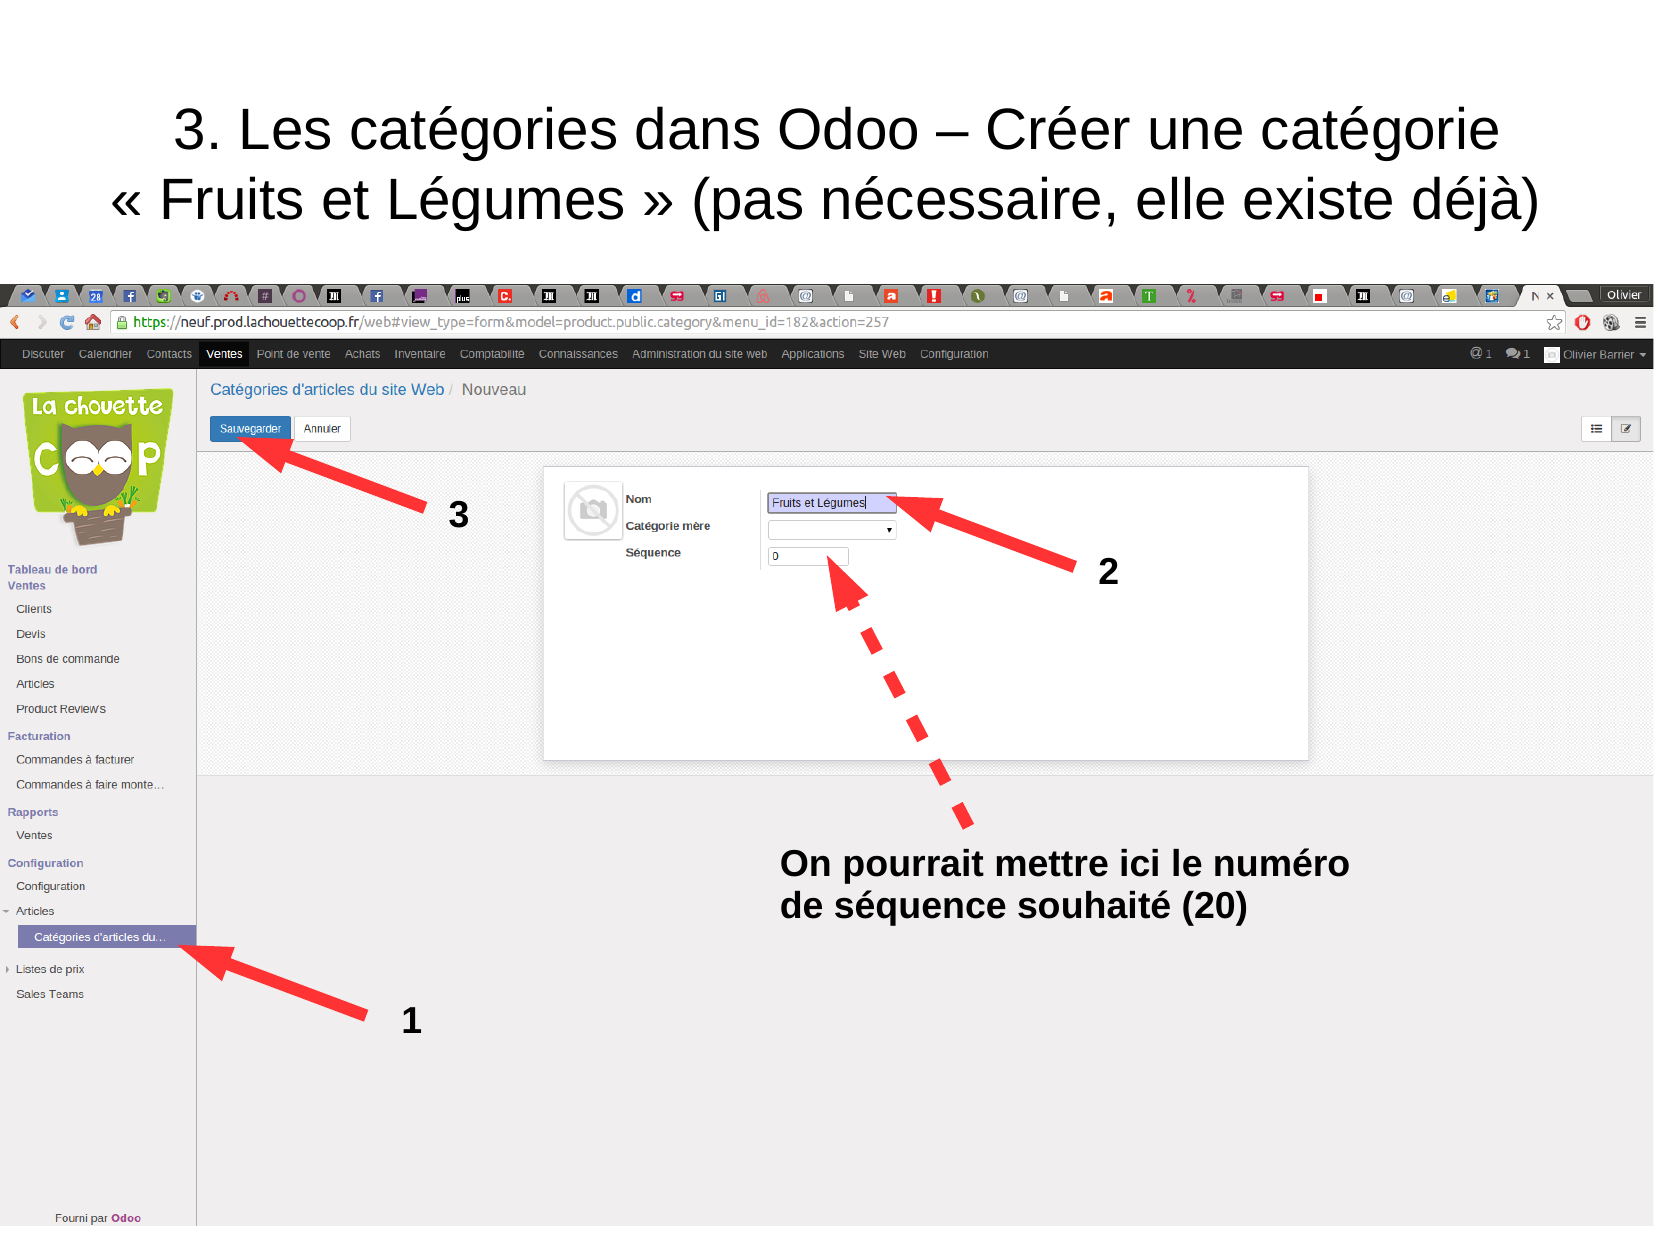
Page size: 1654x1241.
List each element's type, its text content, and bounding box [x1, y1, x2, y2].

text_box 3 [433, 486, 485, 544]
text_box 2 [1083, 543, 1134, 601]
text_box 1 [386, 992, 438, 1049]
picture [0, 284, 1654, 1226]
title 3. Les catégories dans Odoo – Créer une catégorie « Fruits et Légumes » (pas nécessaire, elle existe déjà) [82, 49, 1571, 257]
text_box On pourrait mettre ici le numéro de séquence souhaité (20) [765, 834, 1367, 934]
